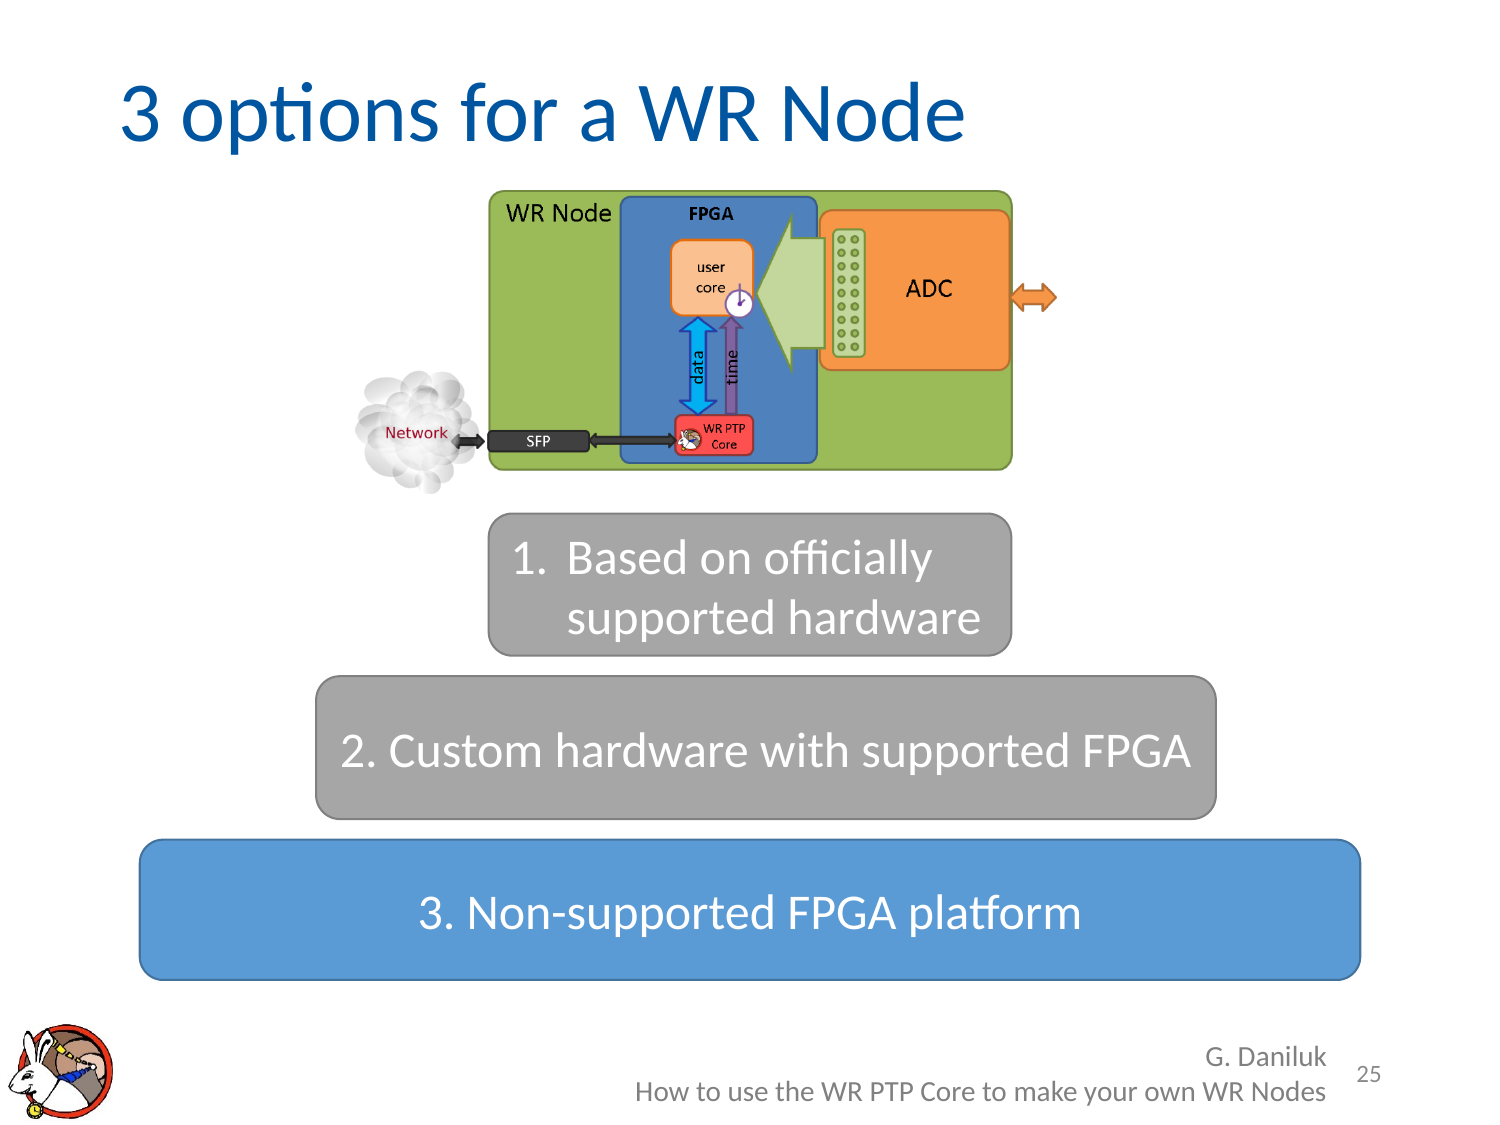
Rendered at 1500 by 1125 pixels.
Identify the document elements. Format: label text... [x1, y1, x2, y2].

text_box 3. Non-supported FPGA platform [139, 839, 1361, 980]
title 3 options for a WR Node [103, 59, 1397, 169]
picture [355, 187, 1057, 494]
text_box 2. Custom hardware with supported FPGA [316, 676, 1216, 820]
picture [7, 1024, 113, 1121]
text_box G. Daniluk How to use the WR PTP Core to make your own WR Nodes [112, 1029, 1342, 1115]
text_box Based on officially supported hardware [488, 513, 1012, 656]
slide_number <number> [1342, 1042, 1397, 1103]
